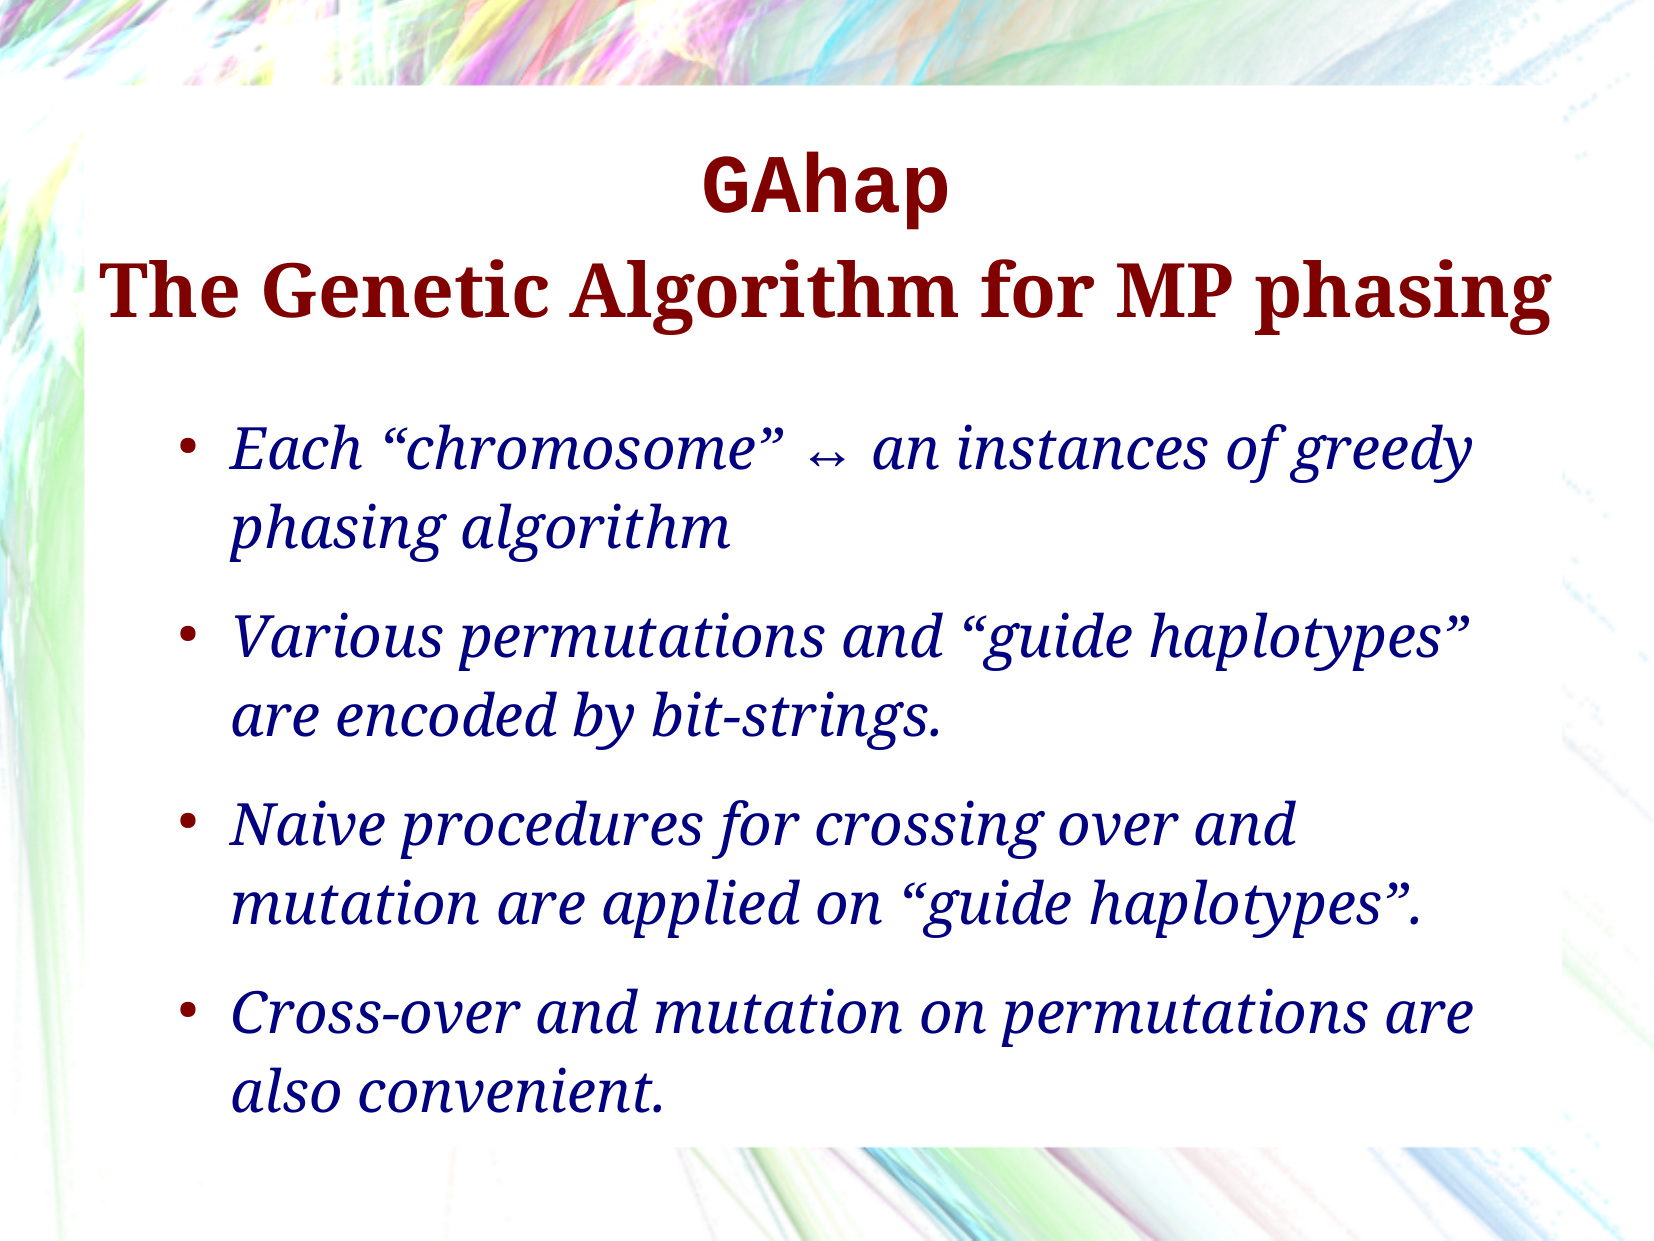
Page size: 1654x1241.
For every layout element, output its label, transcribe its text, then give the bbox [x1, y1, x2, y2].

picture [0, 0, 1654, 1241]
list Each “chromosome” ↔ an instances of greedy phasing algorithm Various permutations and “guide haplotypes” are encoded by bit-strings. Naive procedures for crossing over and mutation are applied on “guide haplotypes”. Cross-over and mutation on permutations are also convenient. [160, 407, 1494, 1110]
title GAhap The Genetic Algorithm for MP phasing [82, 145, 1571, 338]
